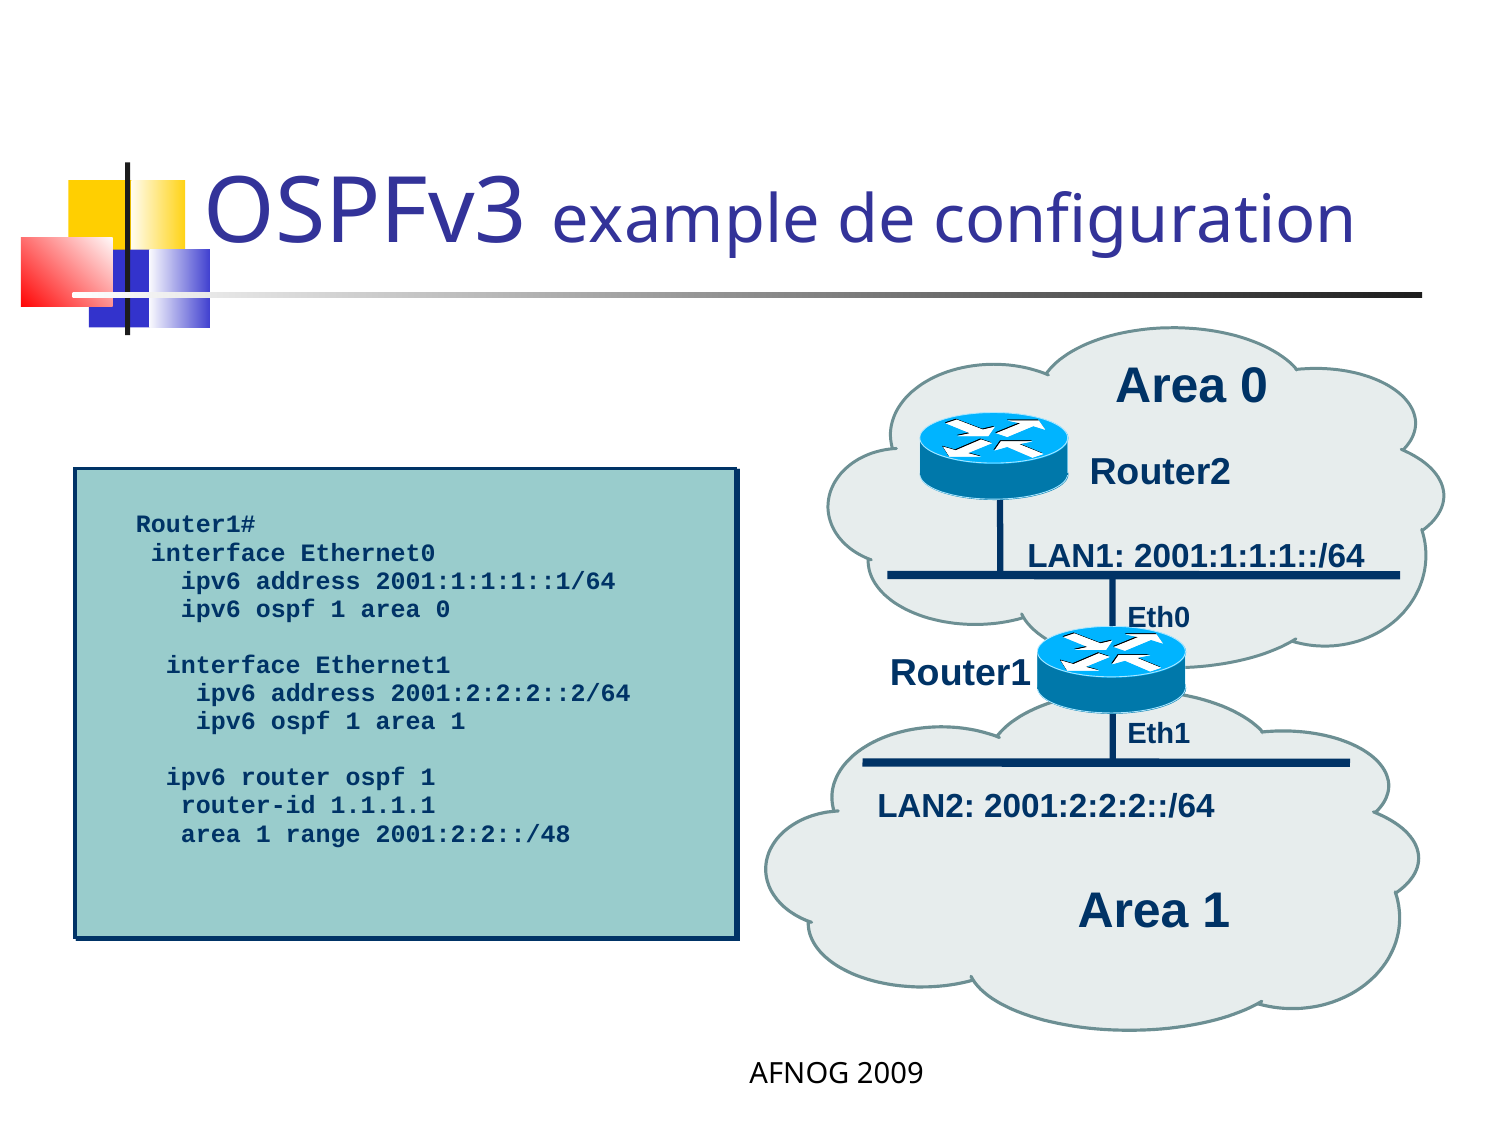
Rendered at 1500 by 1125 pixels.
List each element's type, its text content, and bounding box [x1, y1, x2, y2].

text_box Area 1 [1062, 874, 1246, 947]
text_box LAN1: 2001:1:1:1::/64 [1012, 525, 1463, 582]
text_box [74, 468, 736, 938]
text_box Router1 [875, 638, 1088, 701]
picture [1088, 654, 1106, 665]
title OSPFv3 example de configuration [188, 0, 1467, 276]
text_box Eth0 [1112, 588, 1338, 641]
picture [1088, 640, 1111, 649]
picture [1066, 634, 1083, 638]
text_box Eth1 [1112, 705, 1338, 758]
text_box LAN2: 2001:2:2:2::/64 [862, 774, 1376, 832]
picture [762, 582, 1447, 1034]
text_box Area 0 [1099, 349, 1284, 422]
picture [1114, 655, 1158, 673]
picture [825, 324, 1447, 671]
text_box Router2 [1074, 437, 1288, 500]
text_box Router1# interface Ethernet0 ipv6 address 2001:1:1:1::1/64 ipv6 ospf 1 area 0 interface Ethernet1 ipv6 address 2001:2:2:2::2/64 ipv6 ospf 1 area 1 ipv6 router ospf 1 router-id 1.1.1.1 area 1 range 2001:2:2::/48 [121, 502, 661, 912]
picture [1116, 641, 1145, 650]
